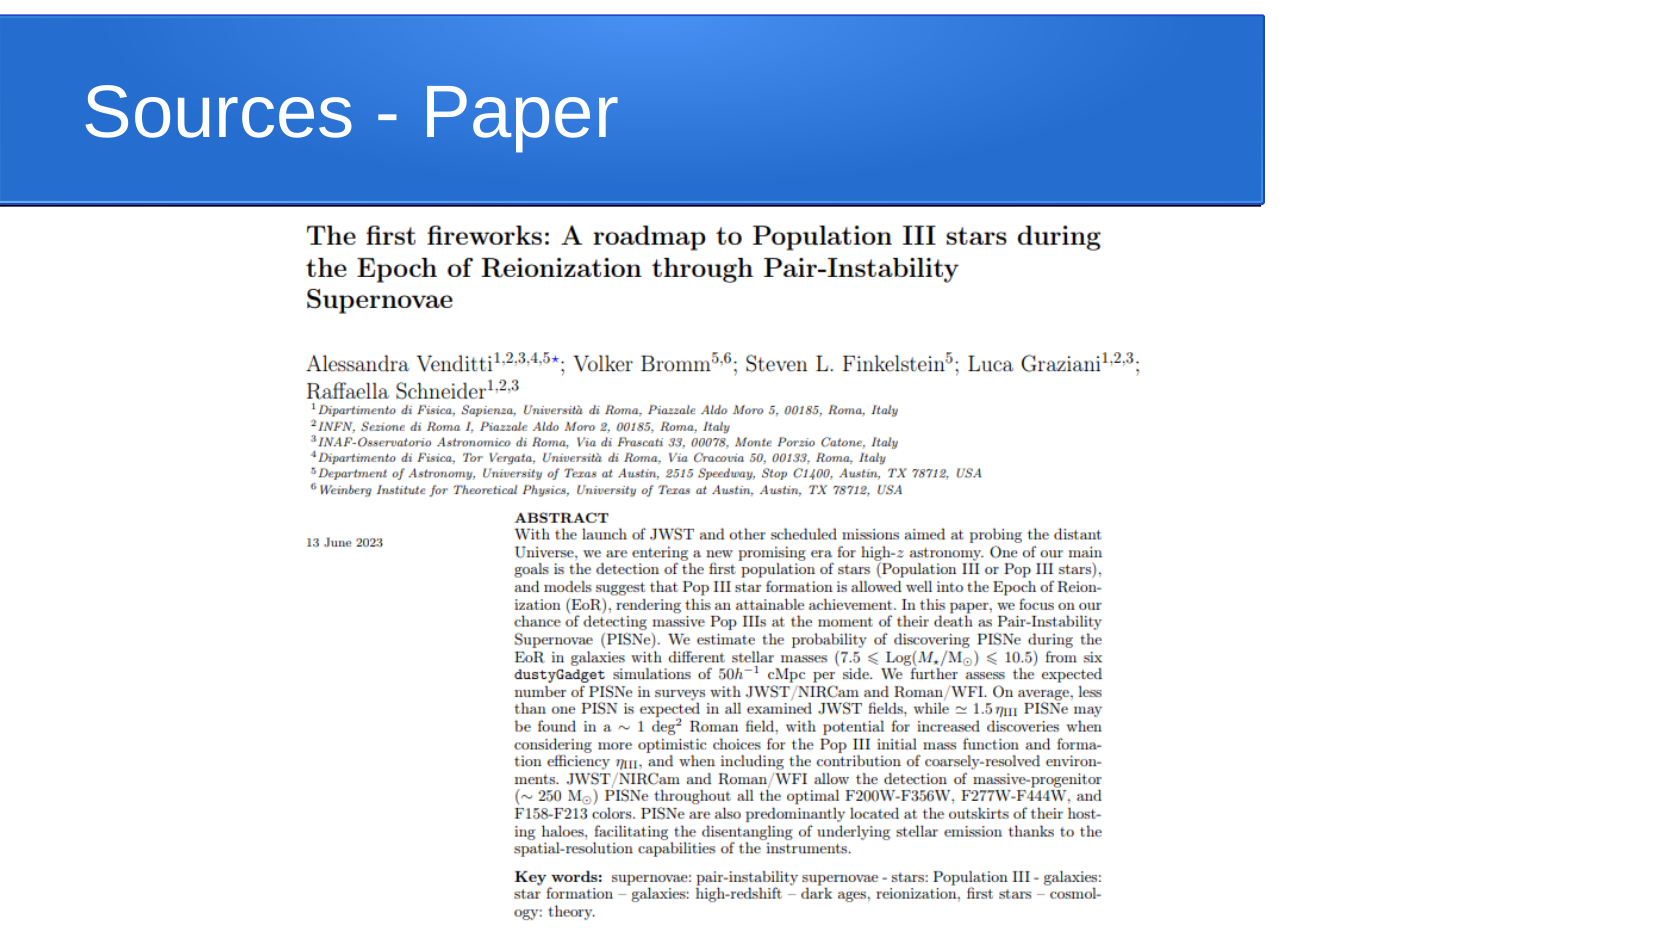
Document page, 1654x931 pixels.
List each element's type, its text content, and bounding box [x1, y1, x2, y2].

picture [300, 209, 1160, 931]
title Sources - Paper [82, 35, 1235, 189]
